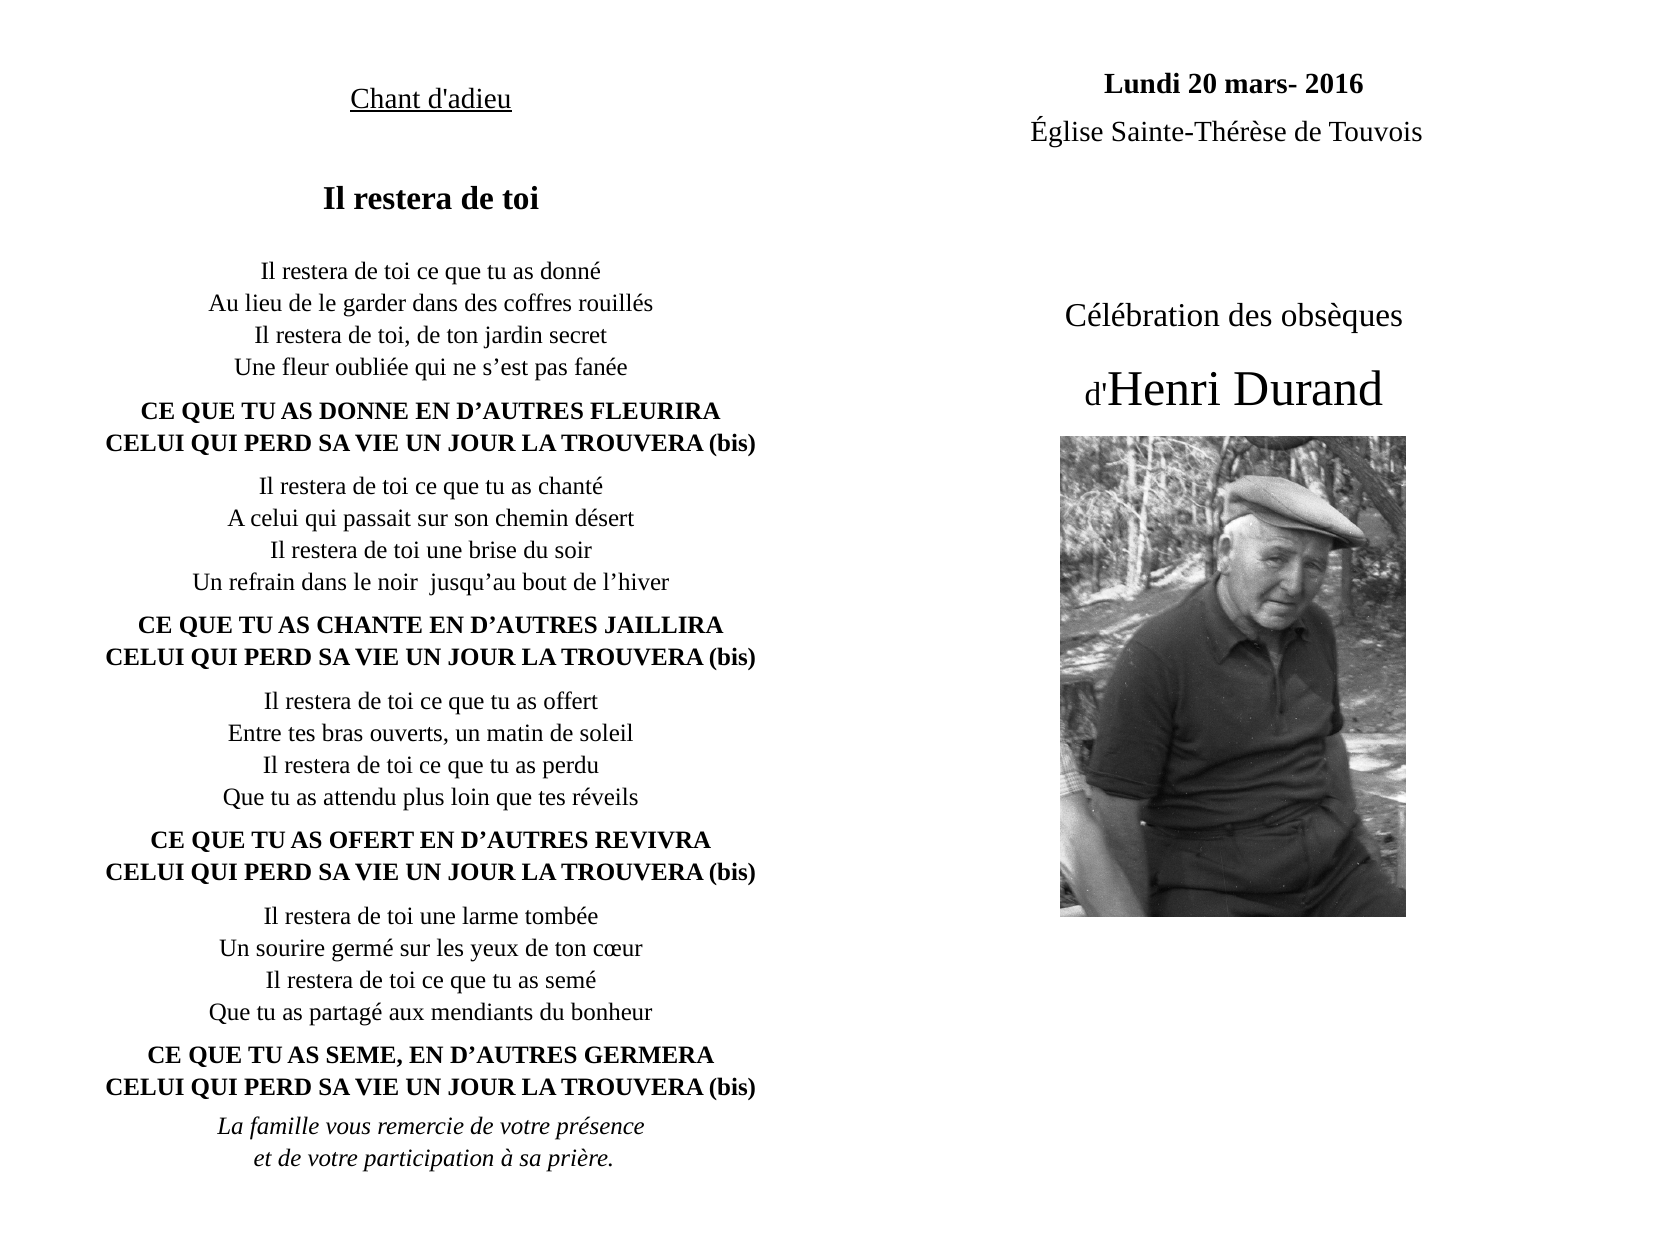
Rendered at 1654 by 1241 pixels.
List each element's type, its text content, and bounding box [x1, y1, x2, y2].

text_box Chant d'adieu Il restera de toi Il restera de toi ce que tu as donné Au lieu de le garder dans des coffres rouillés Il restera de toi, de ton jardin secret Une fleur oubliée qui ne s’est pas fanée CE QUE TU AS DONNE EN D’AUTRES FLEURIRA CELUI QUI PERD SA VIE UN JOUR LA TROUVERA (bis) Il restera de toi ce que tu as chanté A celui qui passait sur son chemin désert Il restera de toi une brise du soir Un refrain dans le noir jusqu’au bout de l’hiver CE QUE TU AS CHANTE EN D’AUTRES JAILLIRA CELUI QUI PERD SA VIE UN JOUR LA TROUVERA (bis) Il restera de toi ce que tu as offert Entre tes bras ouverts, un matin de soleil Il restera de toi ce que tu as perdu Que tu as attendu plus loin que tes réveils CE QUE TU AS OFERT EN D’AUTRES REVIVRA CELUI QUI PERD SA VIE UN JOUR LA TROUVERA (bis) Il restera de toi une larme tombée Un sourire germé sur les yeux de ton cœur Il restera de toi ce que tu as semé Que tu as partagé aux mendiants du bonheur CE QUE TU AS SEME, EN D’AUTRES GERMERA CELUI QUI PERD SA VIE UN JOUR LA TROUVERA (bis) [94, 82, 768, 1073]
title [887, 878, 1562, 985]
picture [1060, 449, 1406, 878]
title La famille vous remercie de votre présence et de votre participation à sa prière. [94, 1073, 768, 1172]
title Célébration des obsèques d'Henri Durand [897, 311, 1571, 449]
title Lundi 20 mars- 2016 Église Sainte-Thérèse de Touvois [897, 77, 1571, 181]
